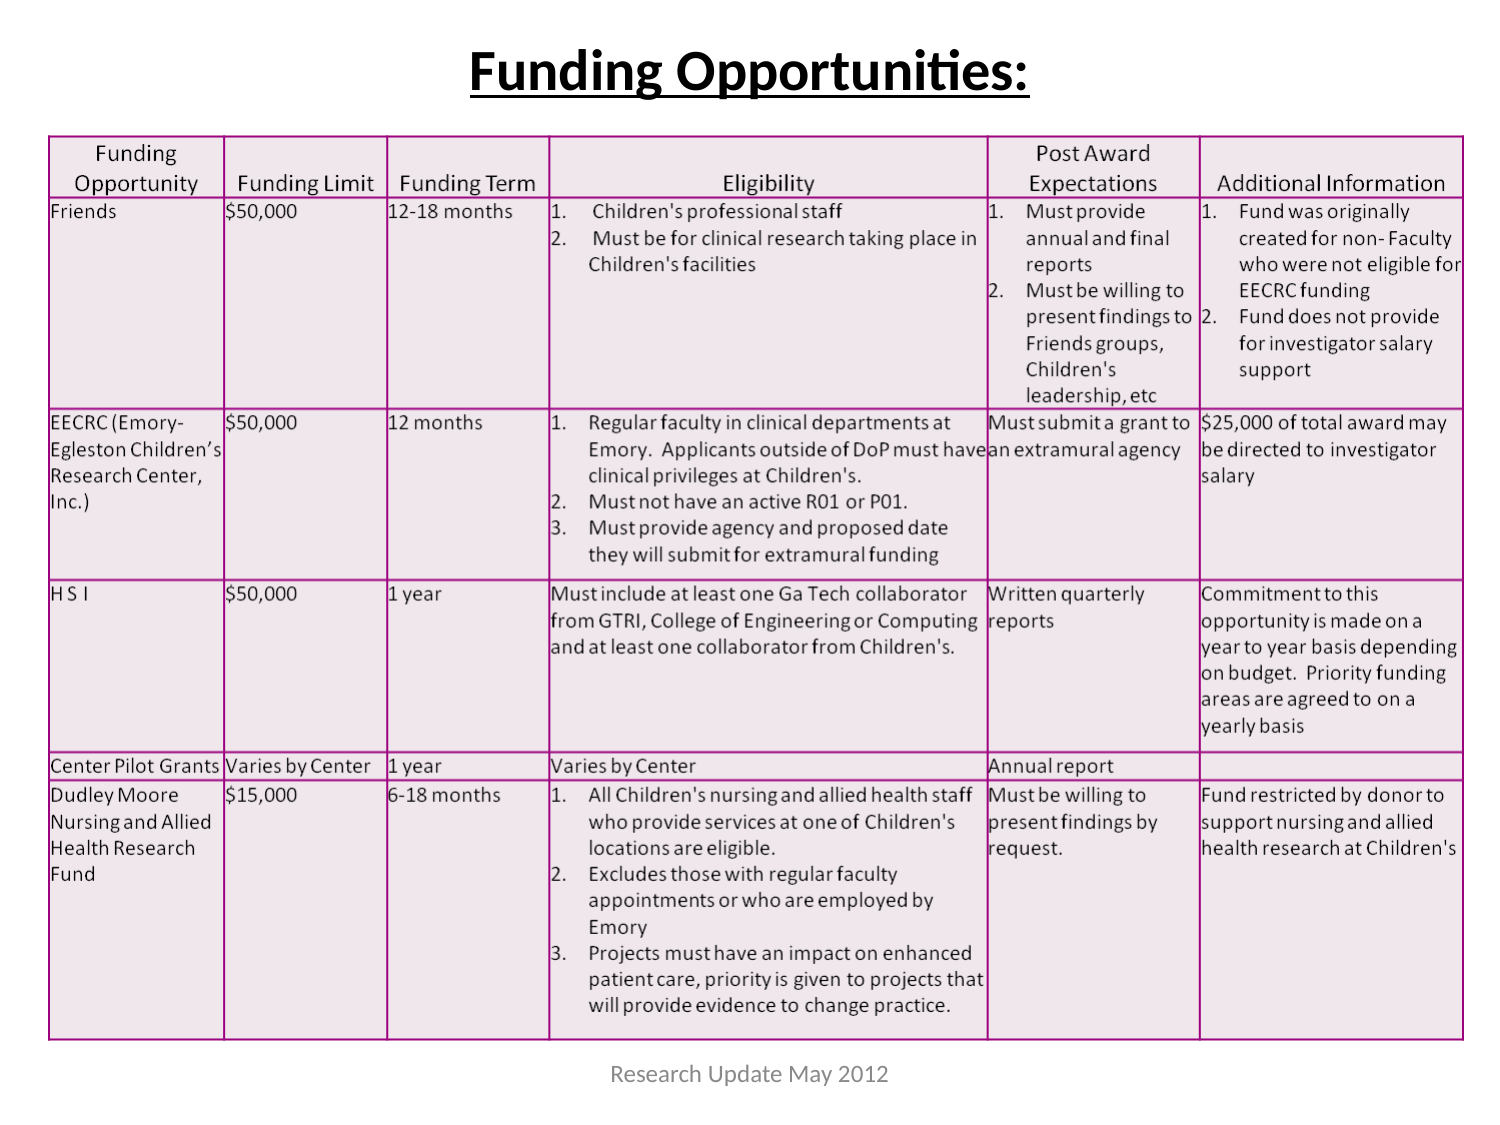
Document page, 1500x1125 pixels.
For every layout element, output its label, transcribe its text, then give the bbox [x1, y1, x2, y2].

text_box Research Update May 2012 [512, 1052, 988, 1103]
text_box Funding Opportunities: [75, 24, 1426, 118]
picture [37, 126, 1475, 1052]
